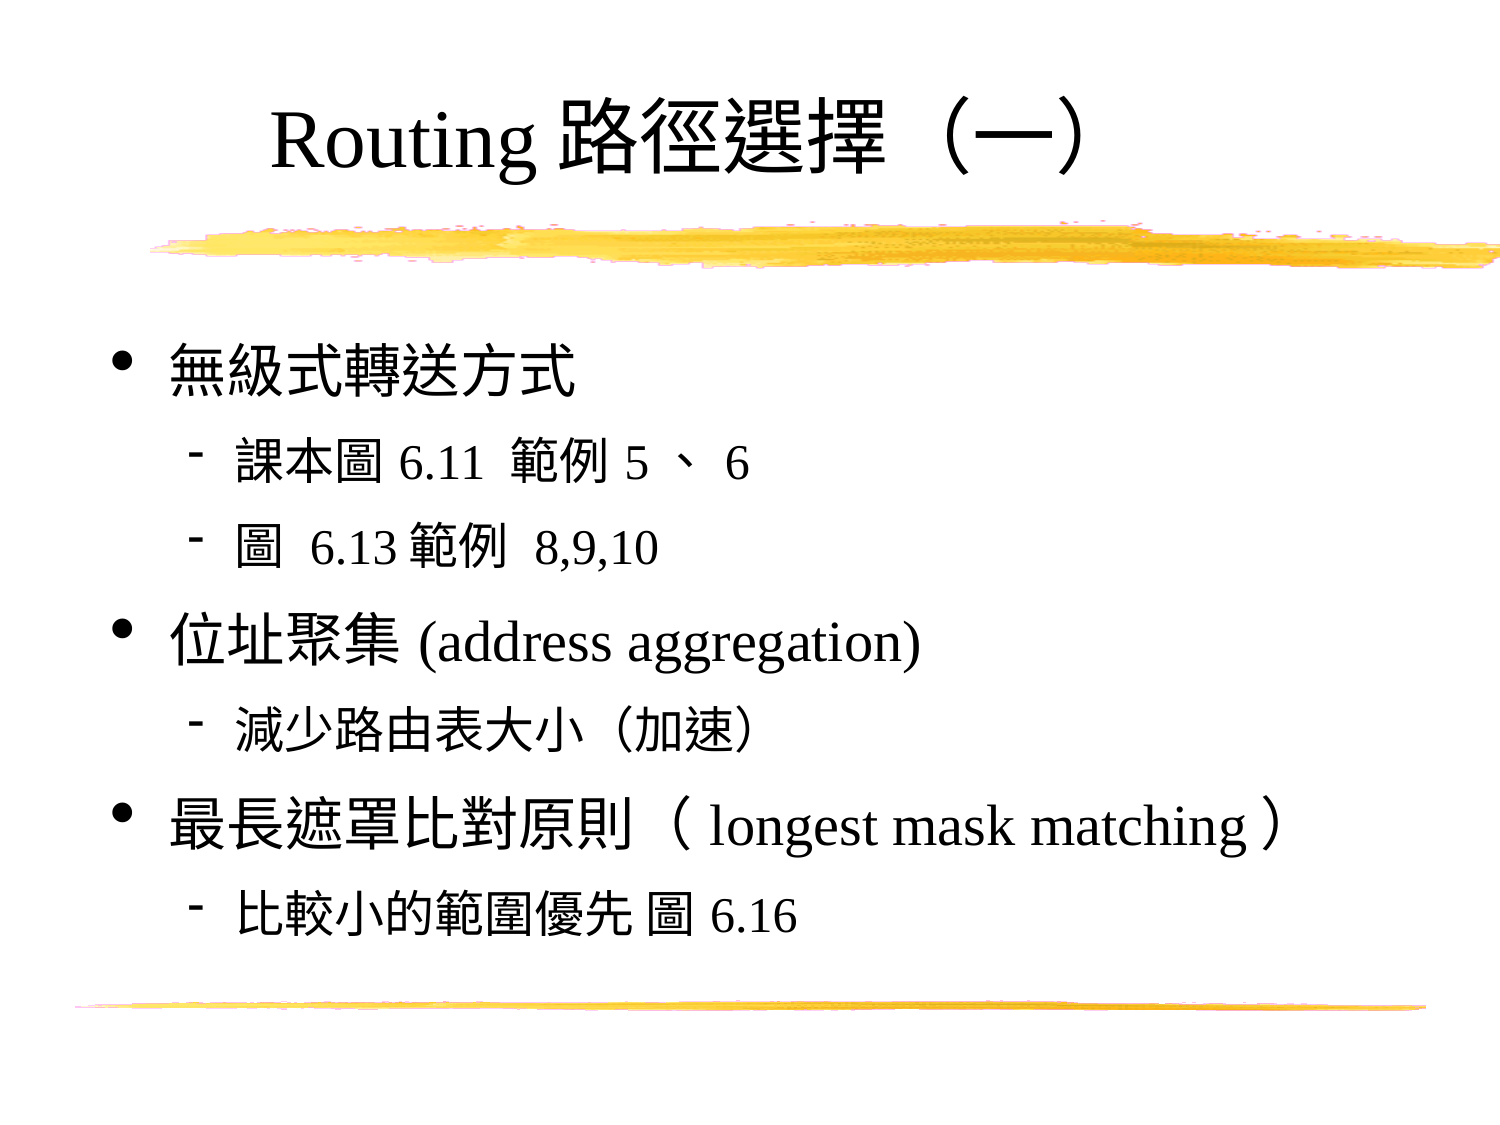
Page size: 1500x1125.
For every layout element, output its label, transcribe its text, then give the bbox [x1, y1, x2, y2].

title Routing路徑選擇（一） [66, 44, 1342, 218]
picture [75, 999, 1426, 1013]
picture [150, 215, 1500, 279]
list 無級式轉送方式 課本圖6.11 範例5、6 圖 6.13範例 8,9,10 位址聚集(address aggregation) 減少路由表大小（加速） 最長遮罩比對原則（longest mask matching） 比較小的範圍優先 圖6.16 [112, 324, 1388, 986]
